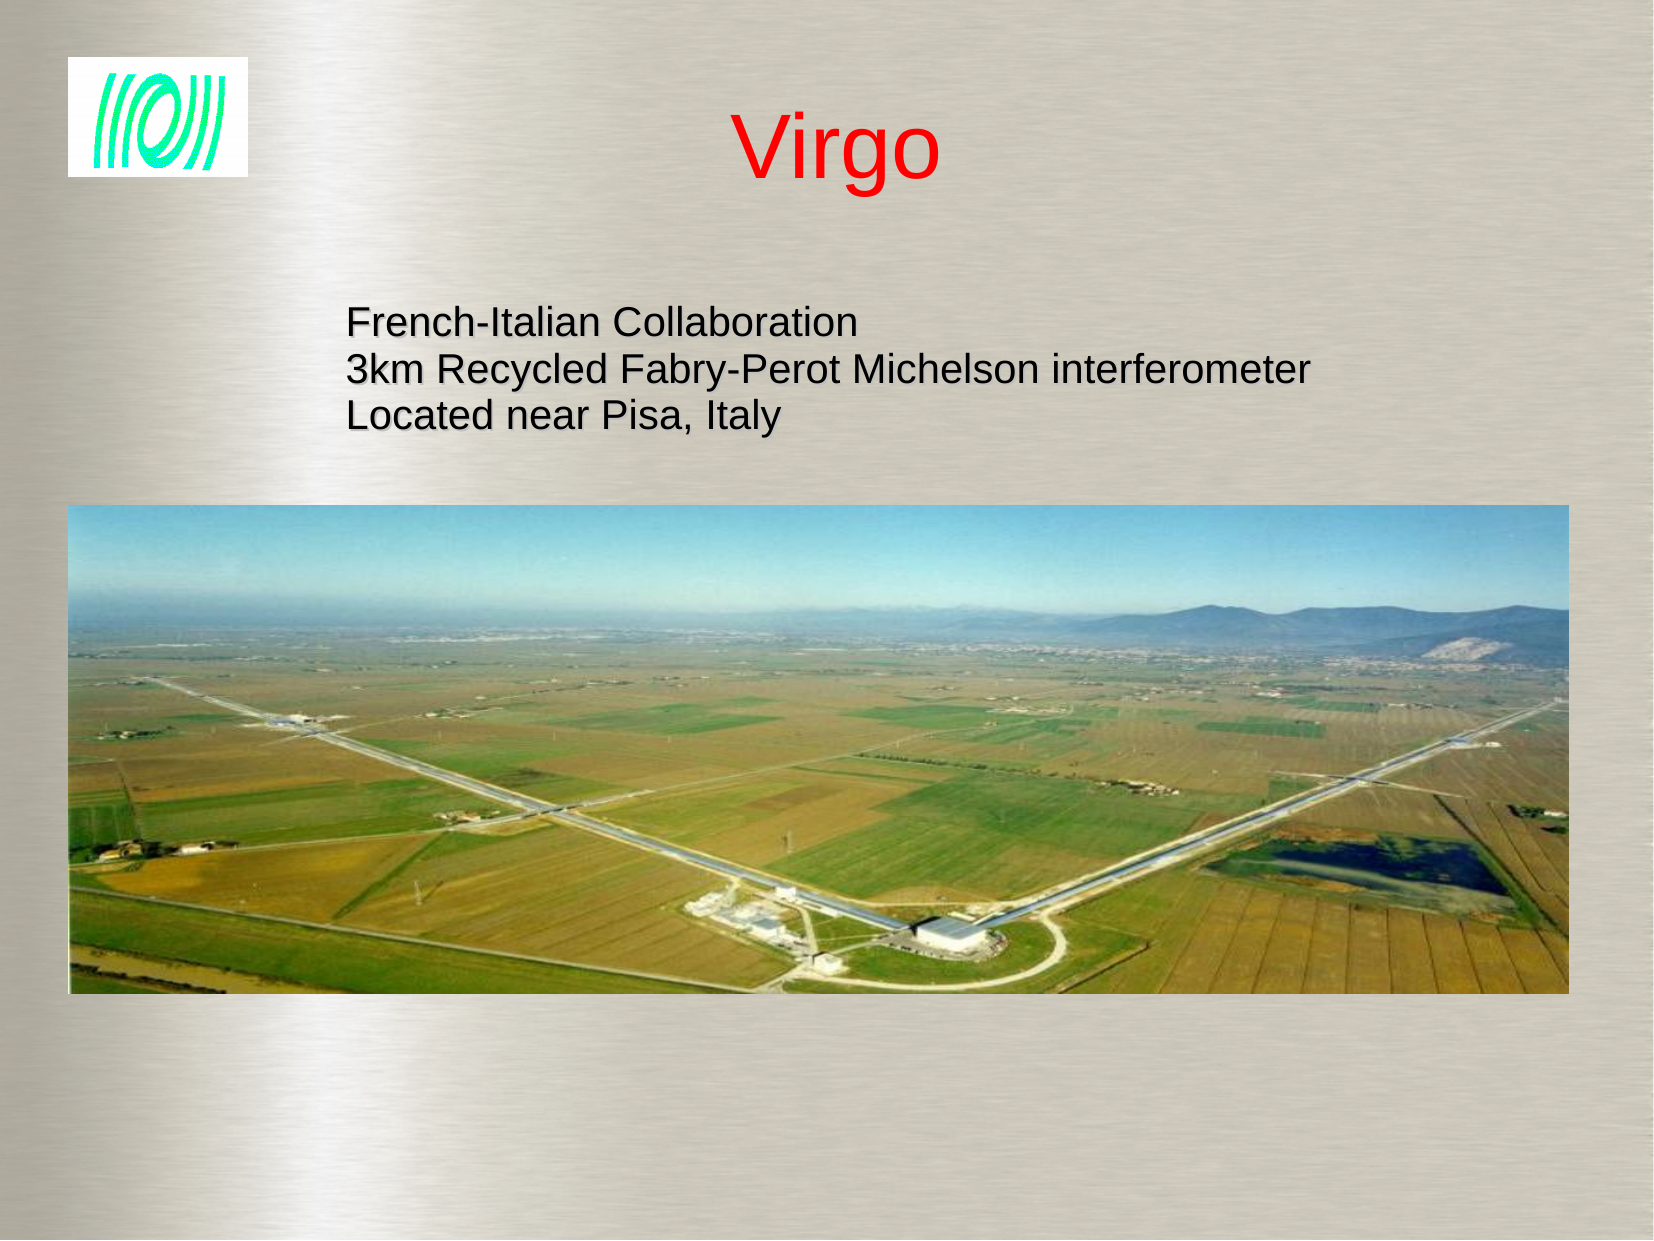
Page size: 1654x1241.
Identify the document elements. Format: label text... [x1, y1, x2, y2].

title Virgo [242, 87, 1431, 206]
chart [68, 57, 248, 177]
text_box French-Italian Collaboration 3km Recycled Fabry-Perot Michelson interferometer Located near Pisa, Italy [330, 291, 1329, 447]
picture [0, 0, 1654, 1240]
